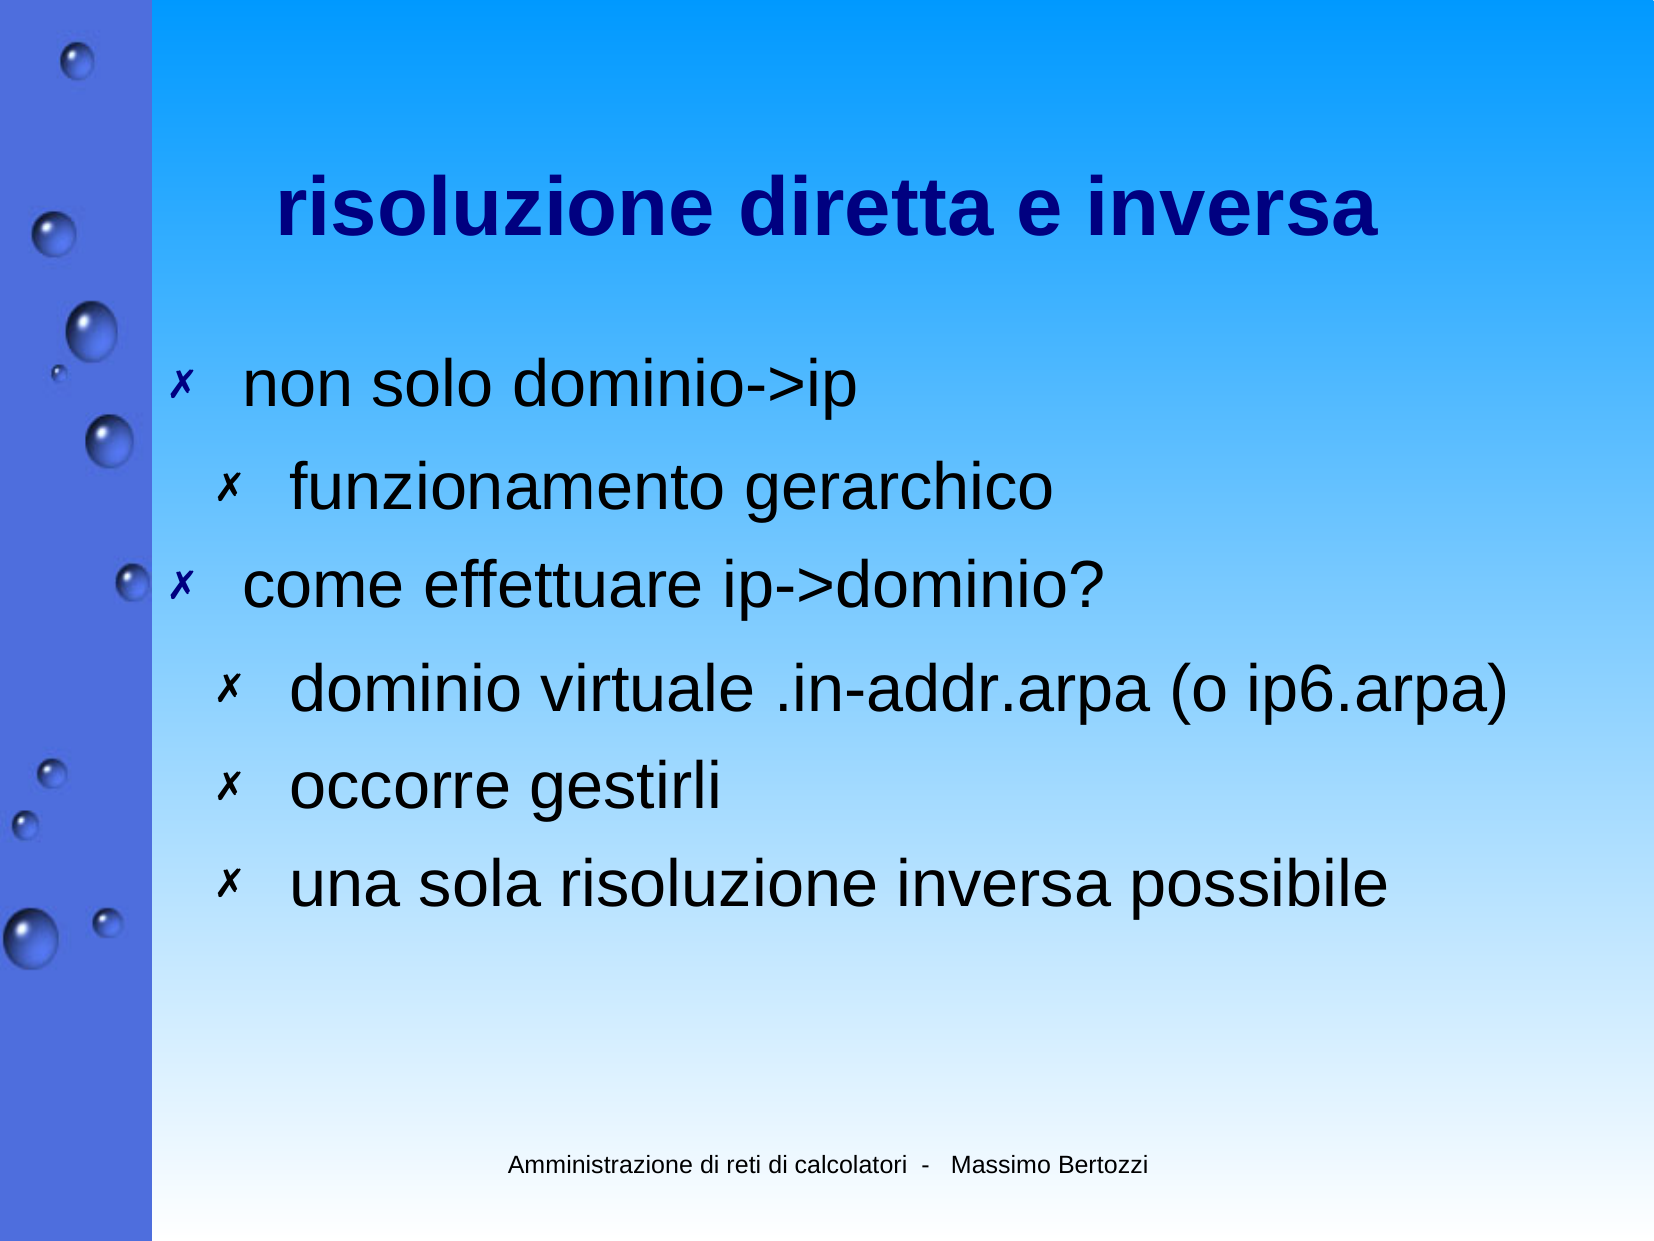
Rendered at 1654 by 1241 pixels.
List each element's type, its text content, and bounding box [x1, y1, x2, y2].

title risoluzione diretta e inversa [121, 102, 1534, 311]
picture [0, 0, 152, 1241]
list non solo dominio->ip funzionamento gerarchico come effettuare ip->dominio? dominio virtuale .in-addr.arpa (o ip6.arpa) occorre gestirli una sola risoluzione inversa possibile [159, 346, 1572, 1128]
